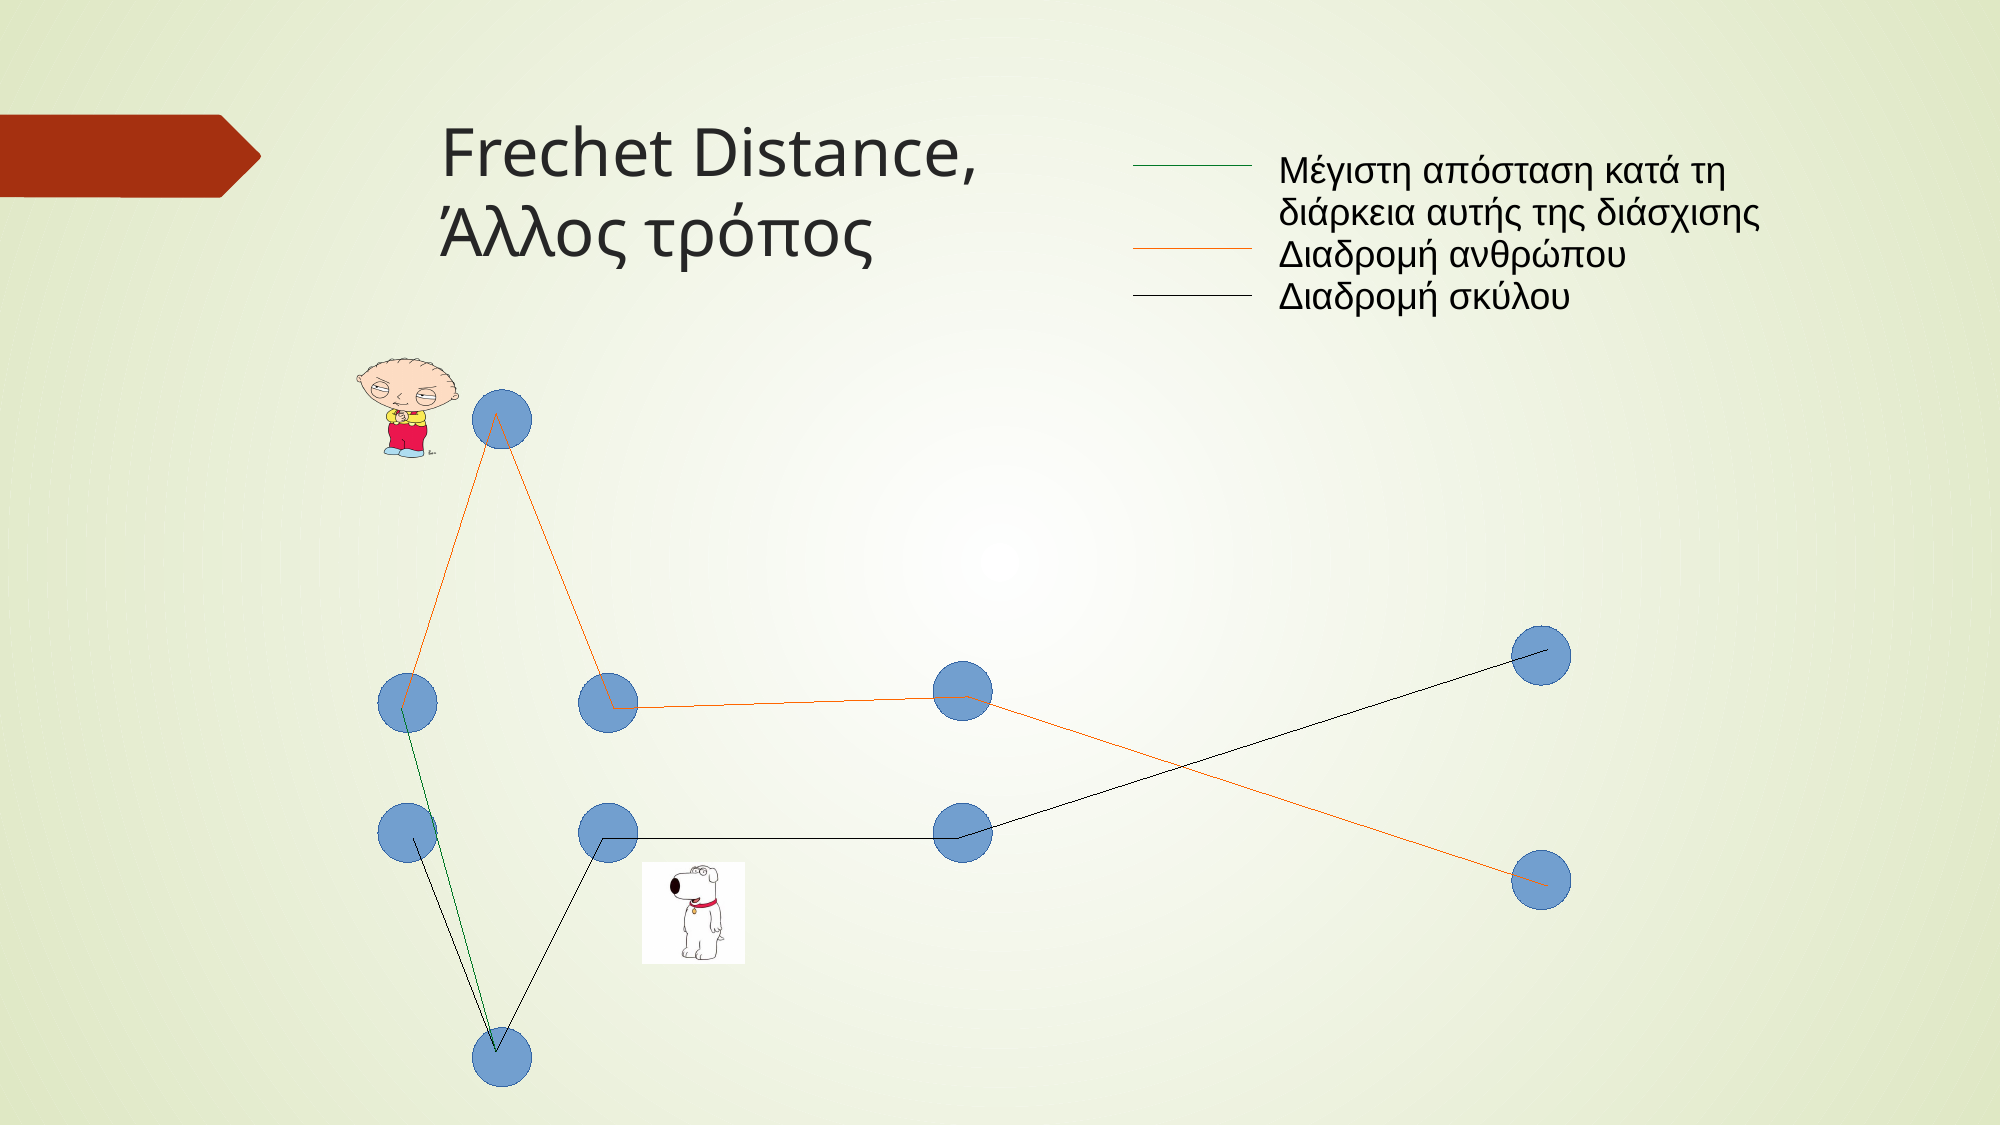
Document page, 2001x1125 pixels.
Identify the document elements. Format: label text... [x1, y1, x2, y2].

text_box [578, 673, 638, 733]
title Frechet Distance, Άλλος τρόπος [425, 102, 1888, 313]
text_box [578, 803, 638, 863]
text_box [472, 389, 532, 449]
text_box Μέγιστη απόσταση κατά τη διάρκεια αυτής της διάσχισης Διαδρομή ανθρώπου Διαδρομή σκύλου [1263, 141, 1843, 325]
text_box [933, 661, 993, 721]
text_box [1511, 850, 1571, 910]
picture [354, 354, 461, 461]
text_box [377, 803, 438, 863]
picture [642, 862, 745, 964]
text_box [377, 673, 438, 733]
text_box [1511, 625, 1571, 686]
text_box [933, 803, 993, 863]
text_box [472, 1027, 532, 1087]
